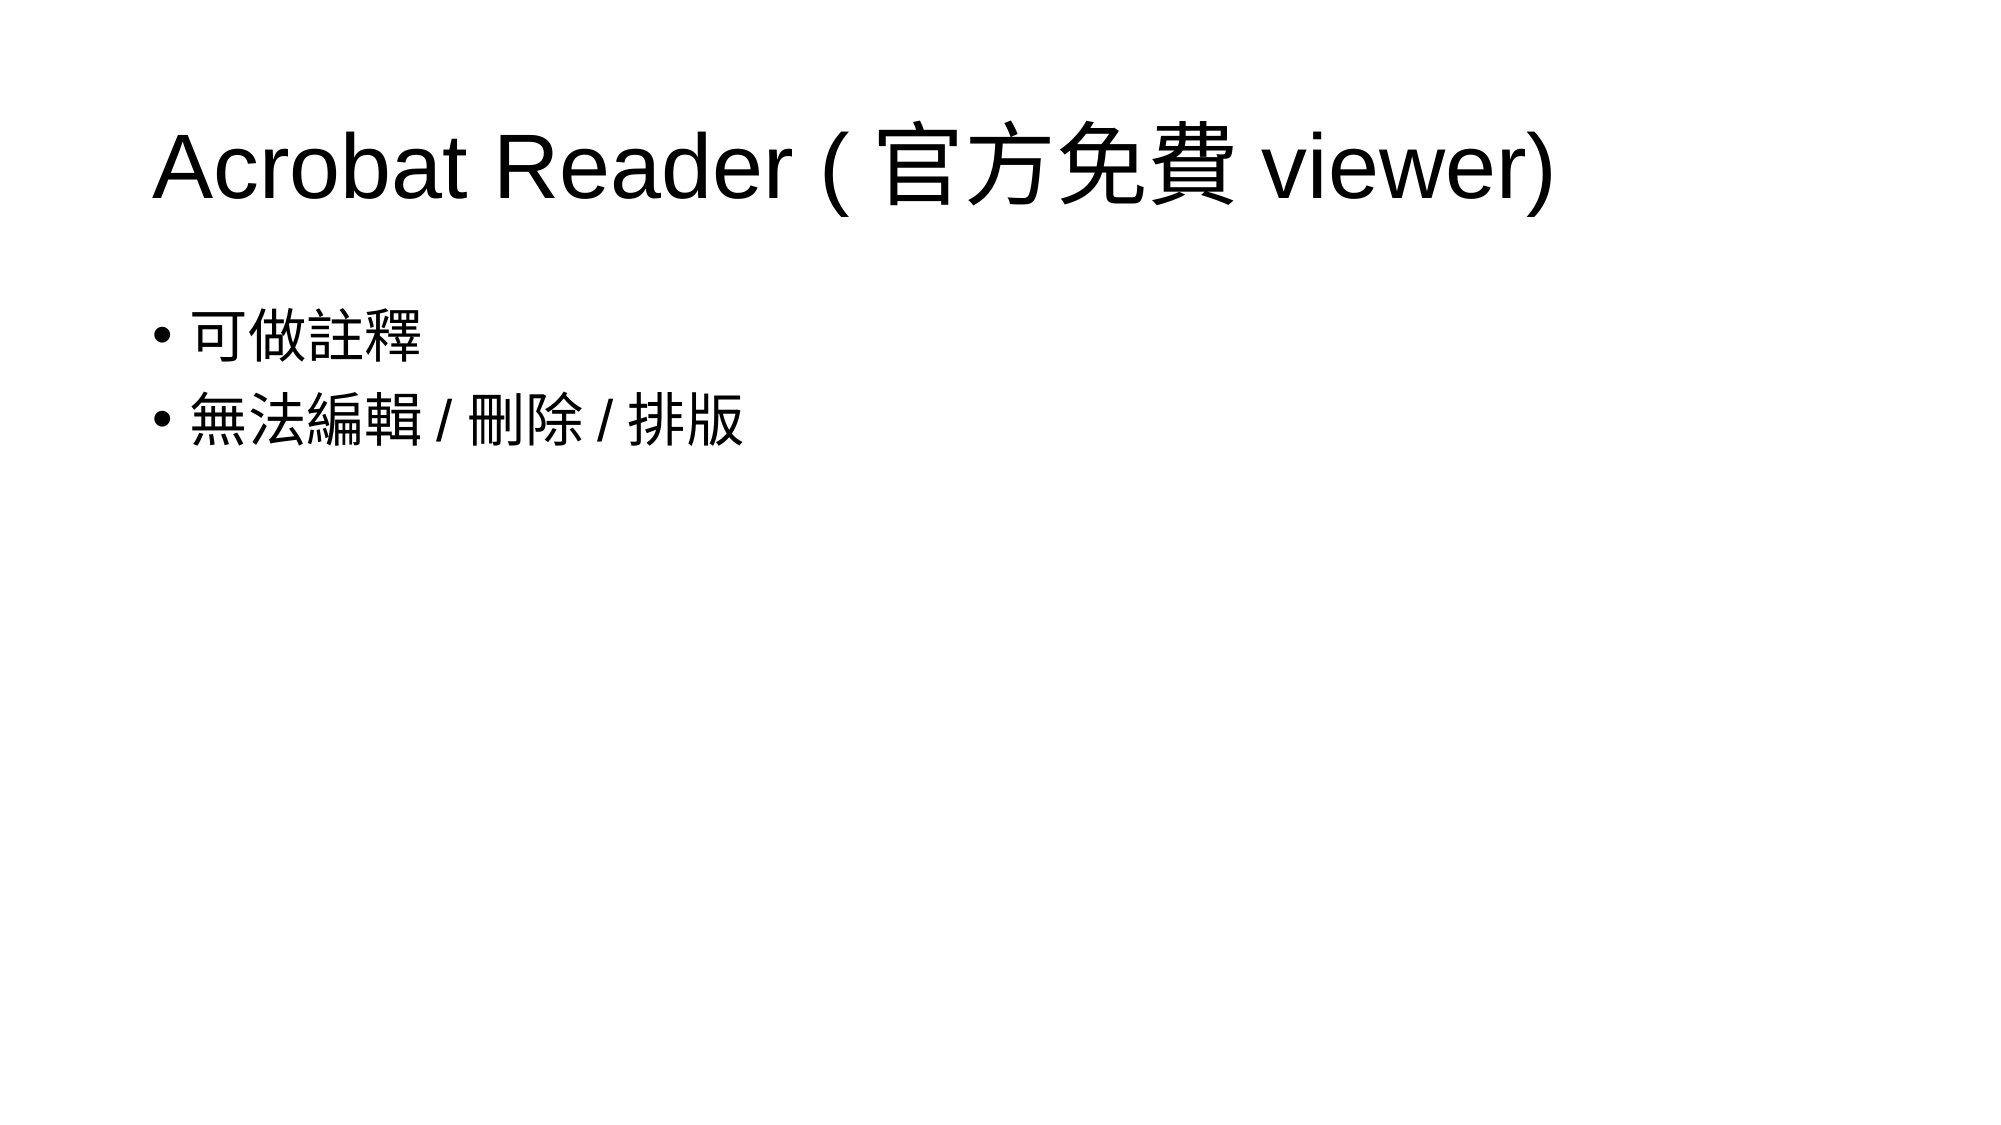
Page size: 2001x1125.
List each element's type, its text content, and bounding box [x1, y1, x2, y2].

list 可做註釋 無法編輯/刪除/排版 [137, 299, 1863, 1014]
title Acrobat Reader (官方免費viewer) [137, 59, 1863, 278]
